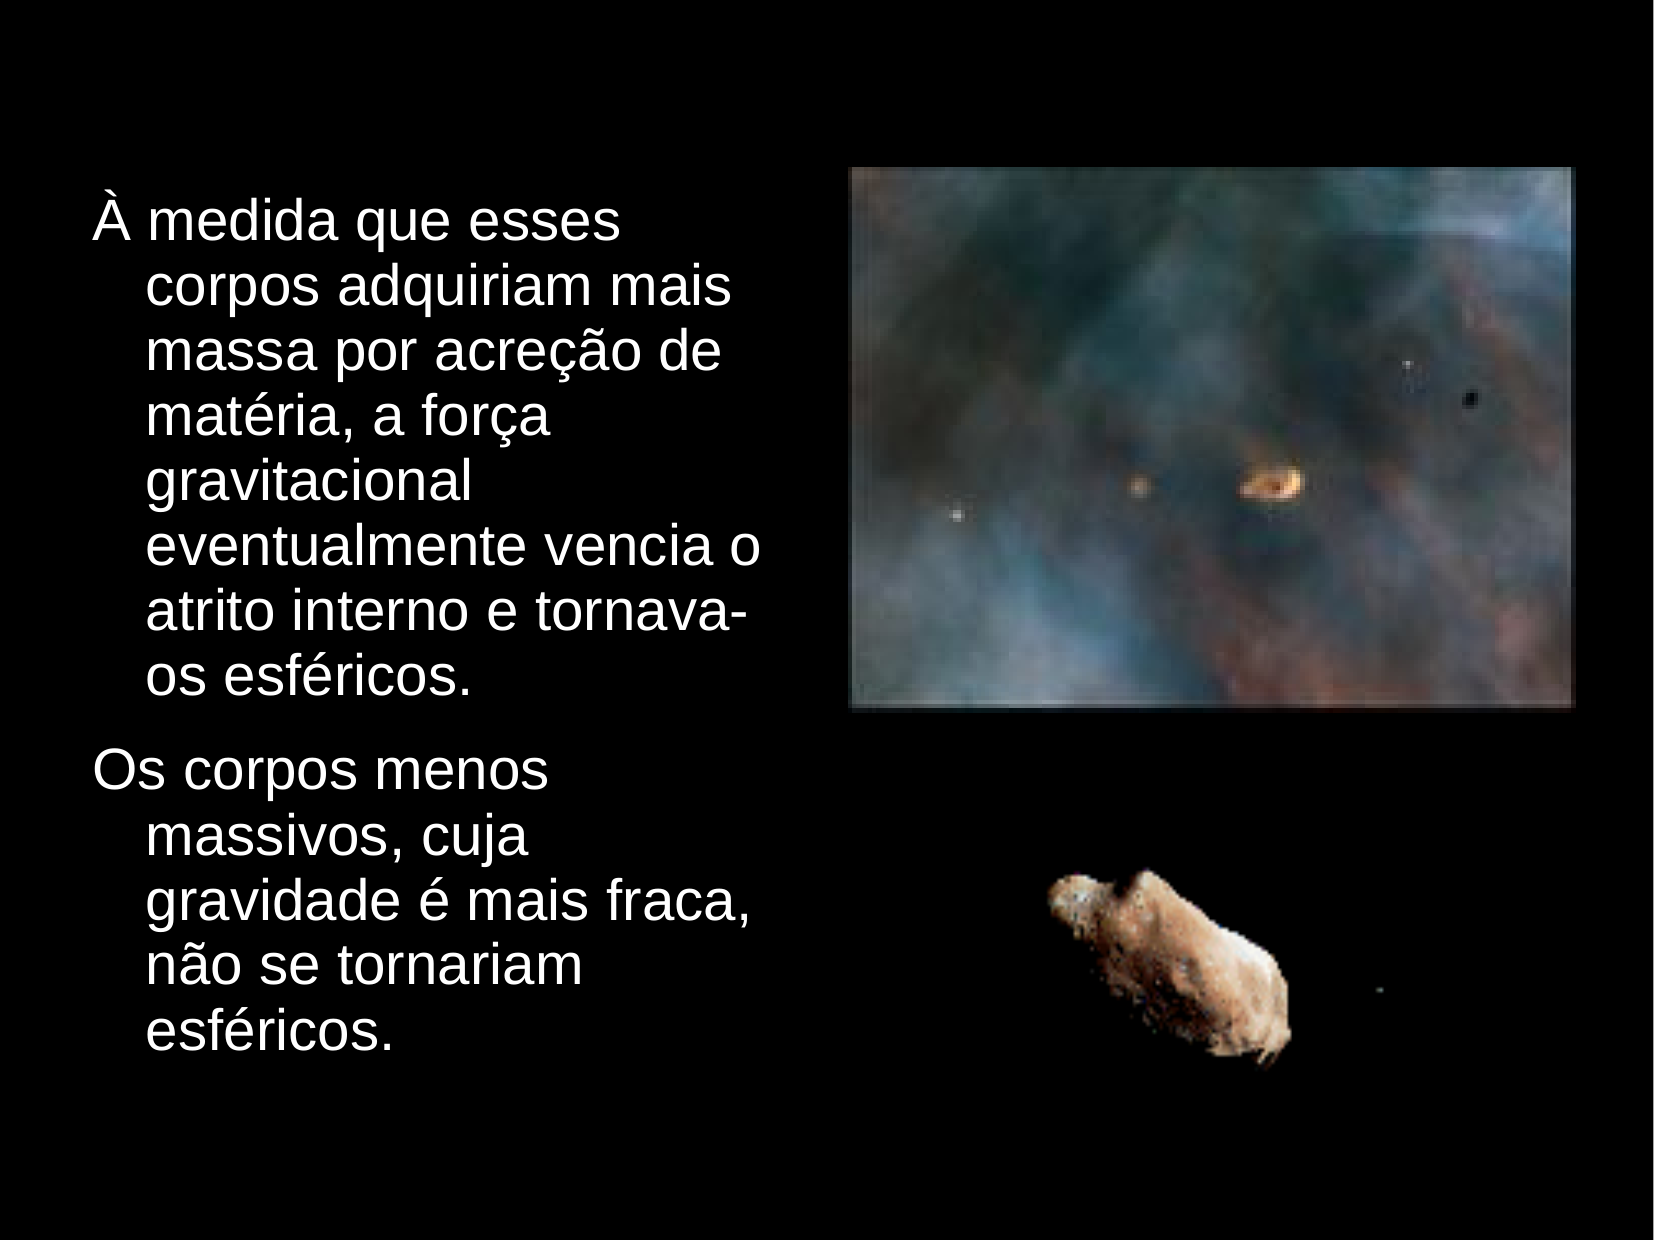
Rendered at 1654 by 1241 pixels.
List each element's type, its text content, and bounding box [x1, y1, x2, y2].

list À medida que esses corpos adquiriam mais massa por acreção de matéria, a força gravitacional eventualmente vencia o atrito interno e tornava-os esféricos. Os corpos menos massivos, cuja gravidade é mais fraca, não se tornariam esféricos. [75, 187, 802, 1088]
picture [848, 167, 1576, 713]
picture [937, 749, 1463, 1201]
